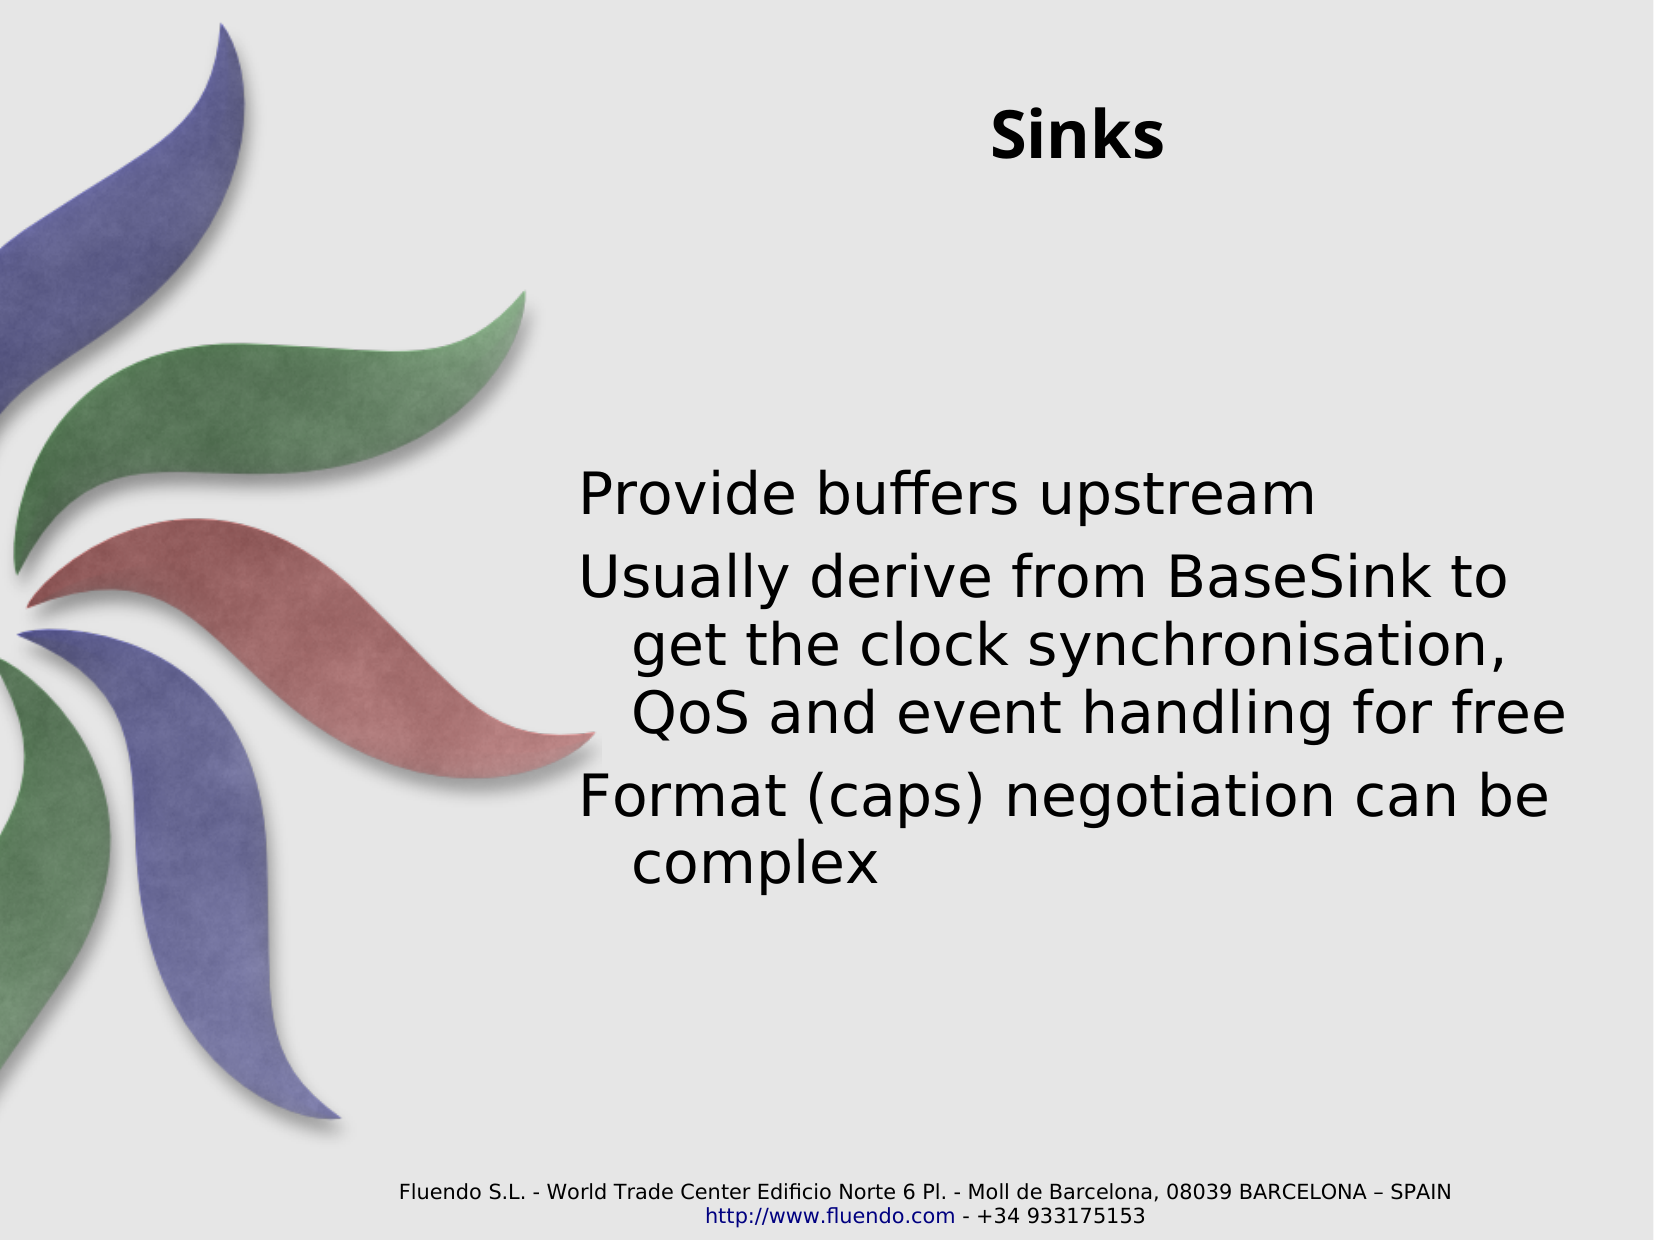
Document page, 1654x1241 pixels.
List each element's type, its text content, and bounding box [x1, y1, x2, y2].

picture [0, 1, 602, 1241]
list Provide buffers upstream Usually derive from BaseSink to get the clock synchronisation, QoS and event handling for free Format (caps) negotiation can be complex [561, 236, 1595, 1123]
picture [597, 1189, 602, 1198]
title Sinks [561, 59, 1595, 207]
